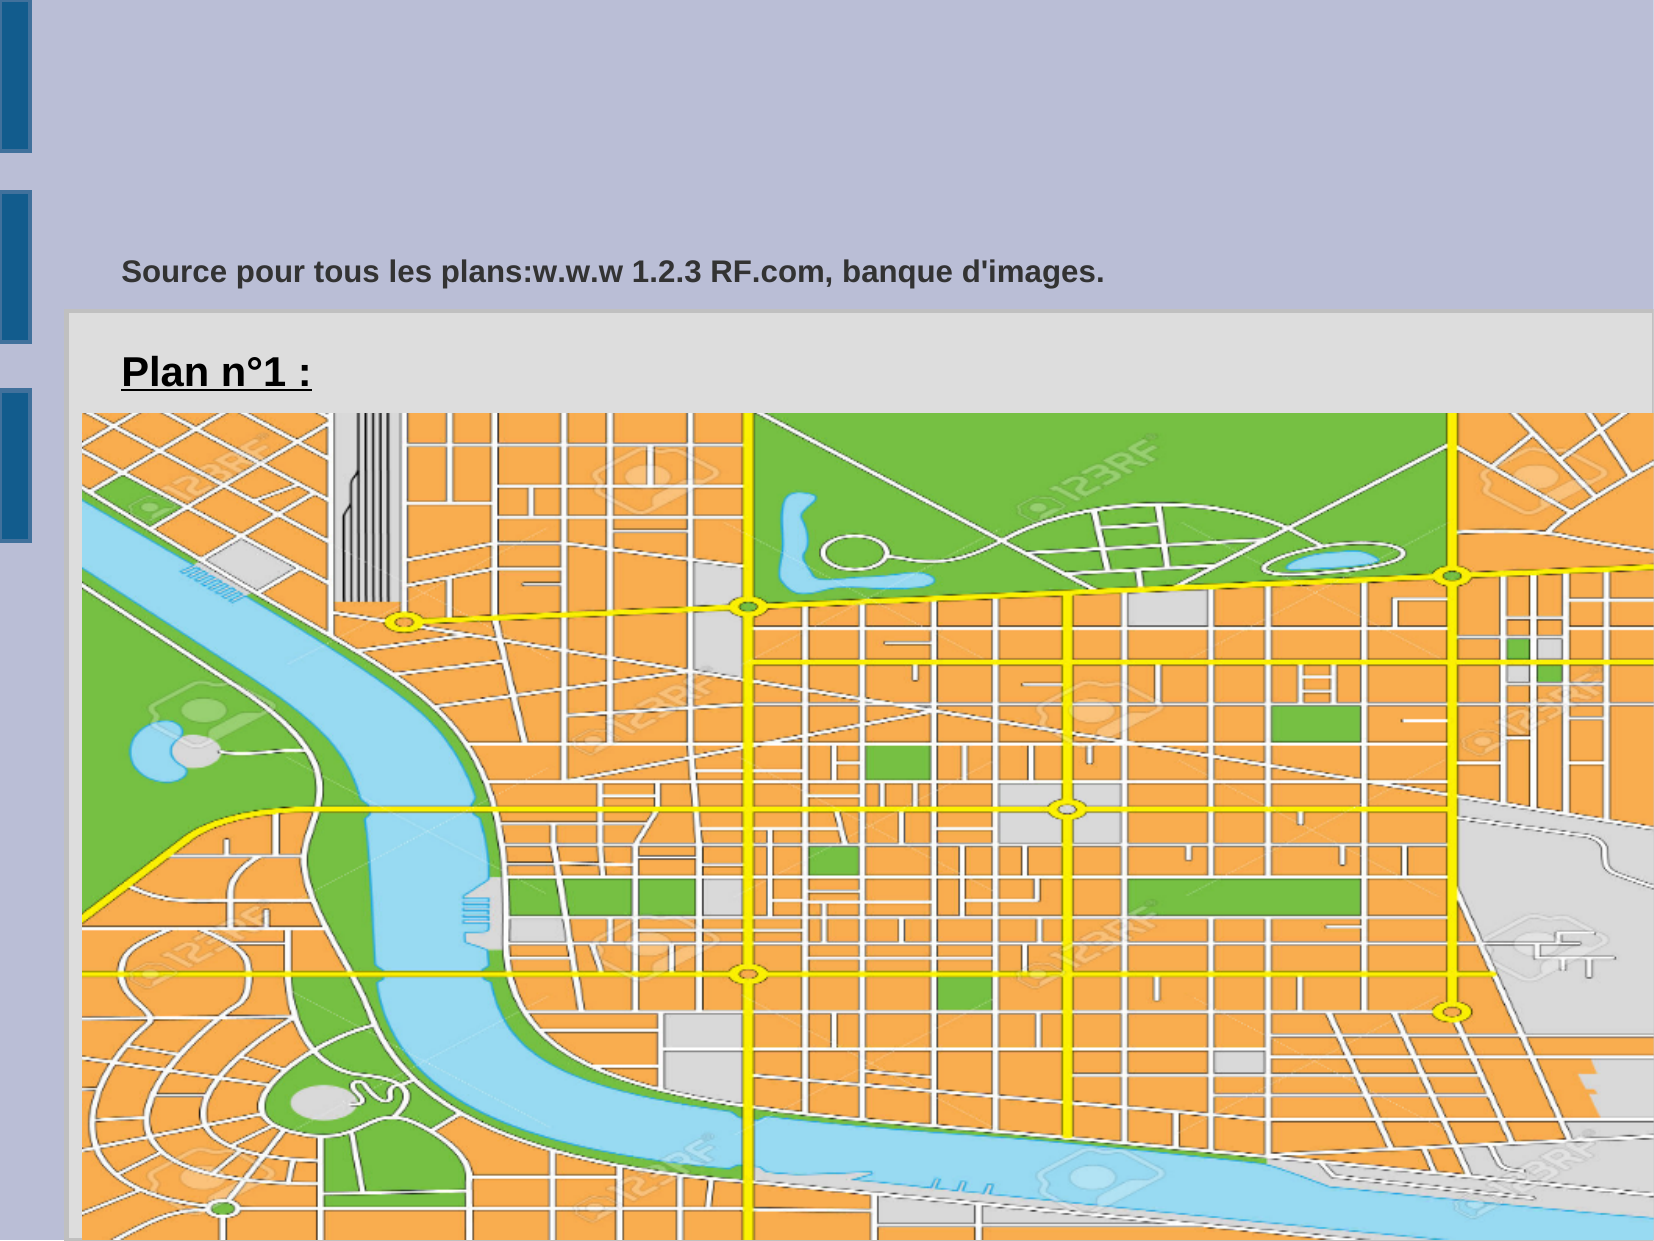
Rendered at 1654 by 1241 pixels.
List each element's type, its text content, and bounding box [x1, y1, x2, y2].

title Source pour tous les plans:w.w.w 1.2.3 RF.com, banque d'images. [121, 91, 1534, 299]
picture [82, 413, 1654, 1241]
list Plan n°1 : [121, 344, 1534, 413]
